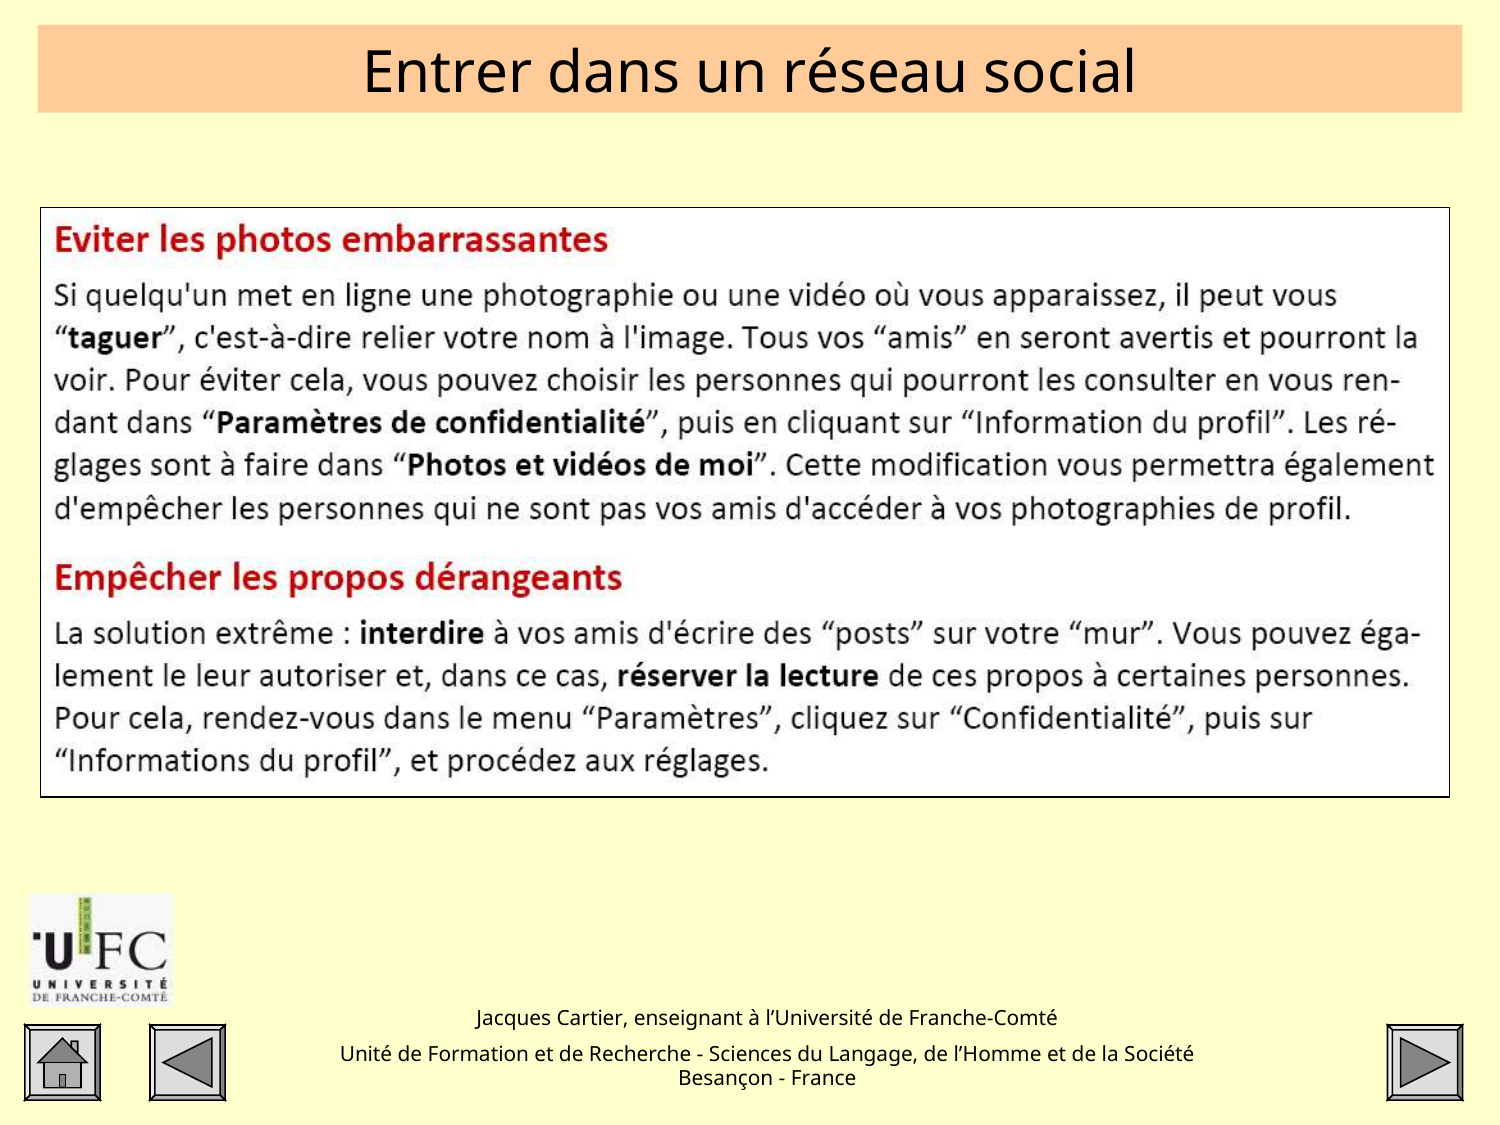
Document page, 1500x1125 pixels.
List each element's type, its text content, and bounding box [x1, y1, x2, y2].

picture [29, 893, 173, 1007]
title Entrer dans un réseau social [37, 24, 1463, 113]
picture [41, 208, 1449, 797]
